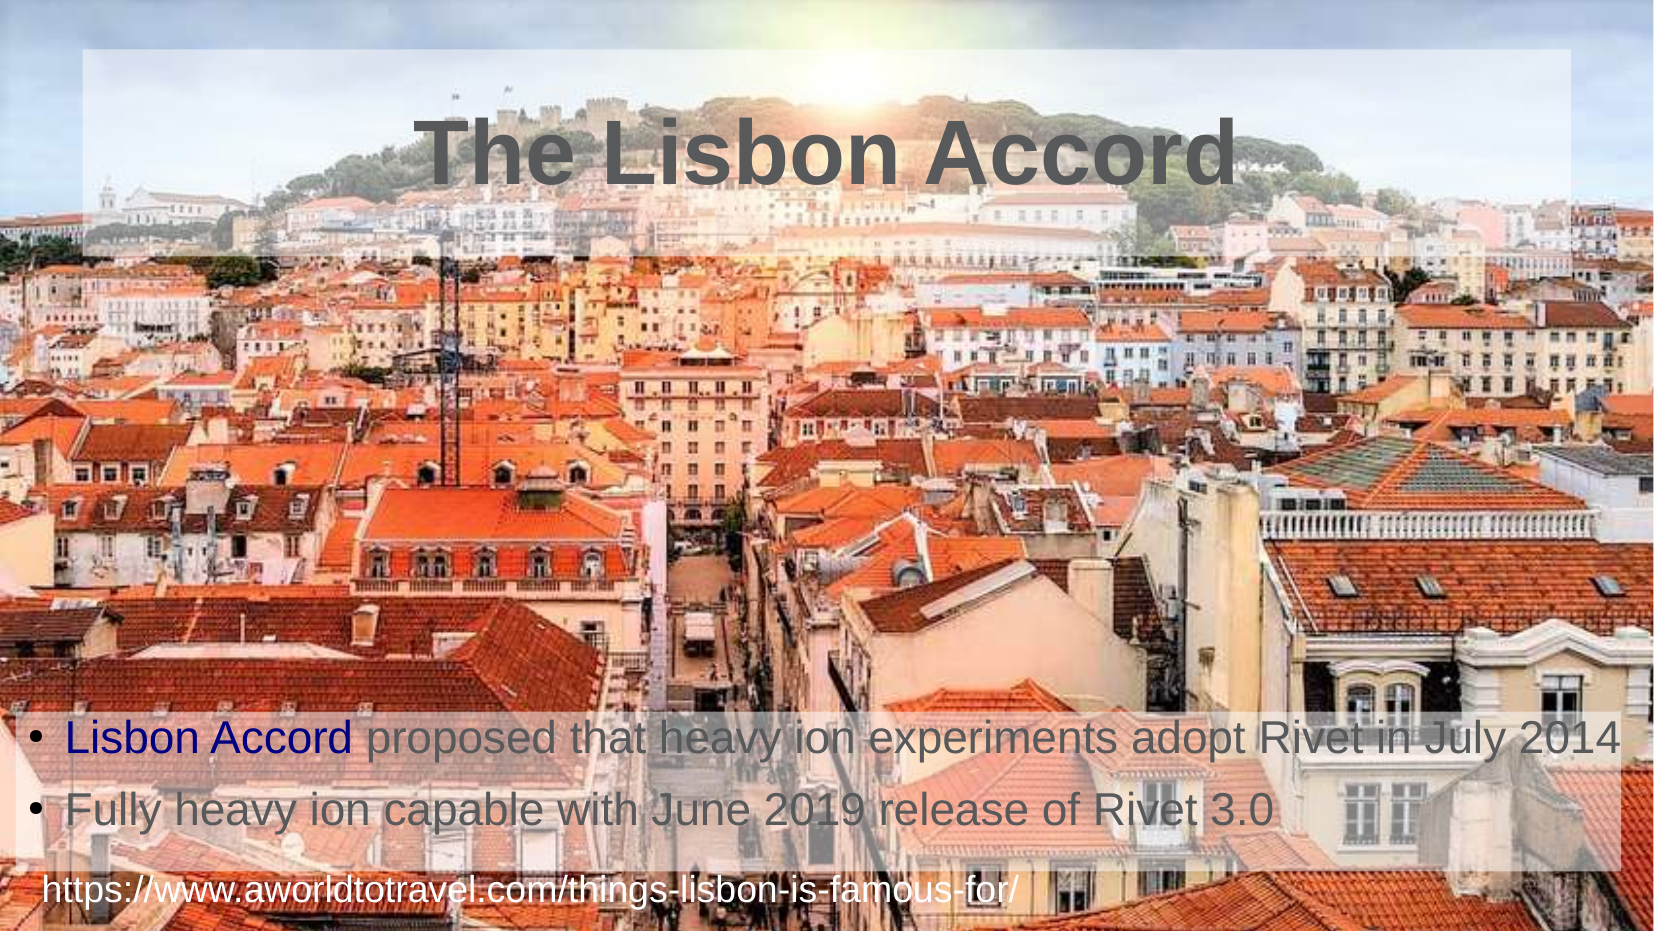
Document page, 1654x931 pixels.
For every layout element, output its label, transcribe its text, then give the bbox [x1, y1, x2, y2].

text_box https://www.aworldtotravel.com/things-lisbon-is-famous-for/ [26, 860, 1035, 918]
list Lisbon Accord proposed that heavy ion experiments adopt Rivet in July 2014 Fully heavy ion capable with June 2019 release of Rivet 3.0 [15, 711, 1622, 872]
picture [0, 0, 1654, 931]
title The Lisbon Accord [82, 49, 1571, 257]
